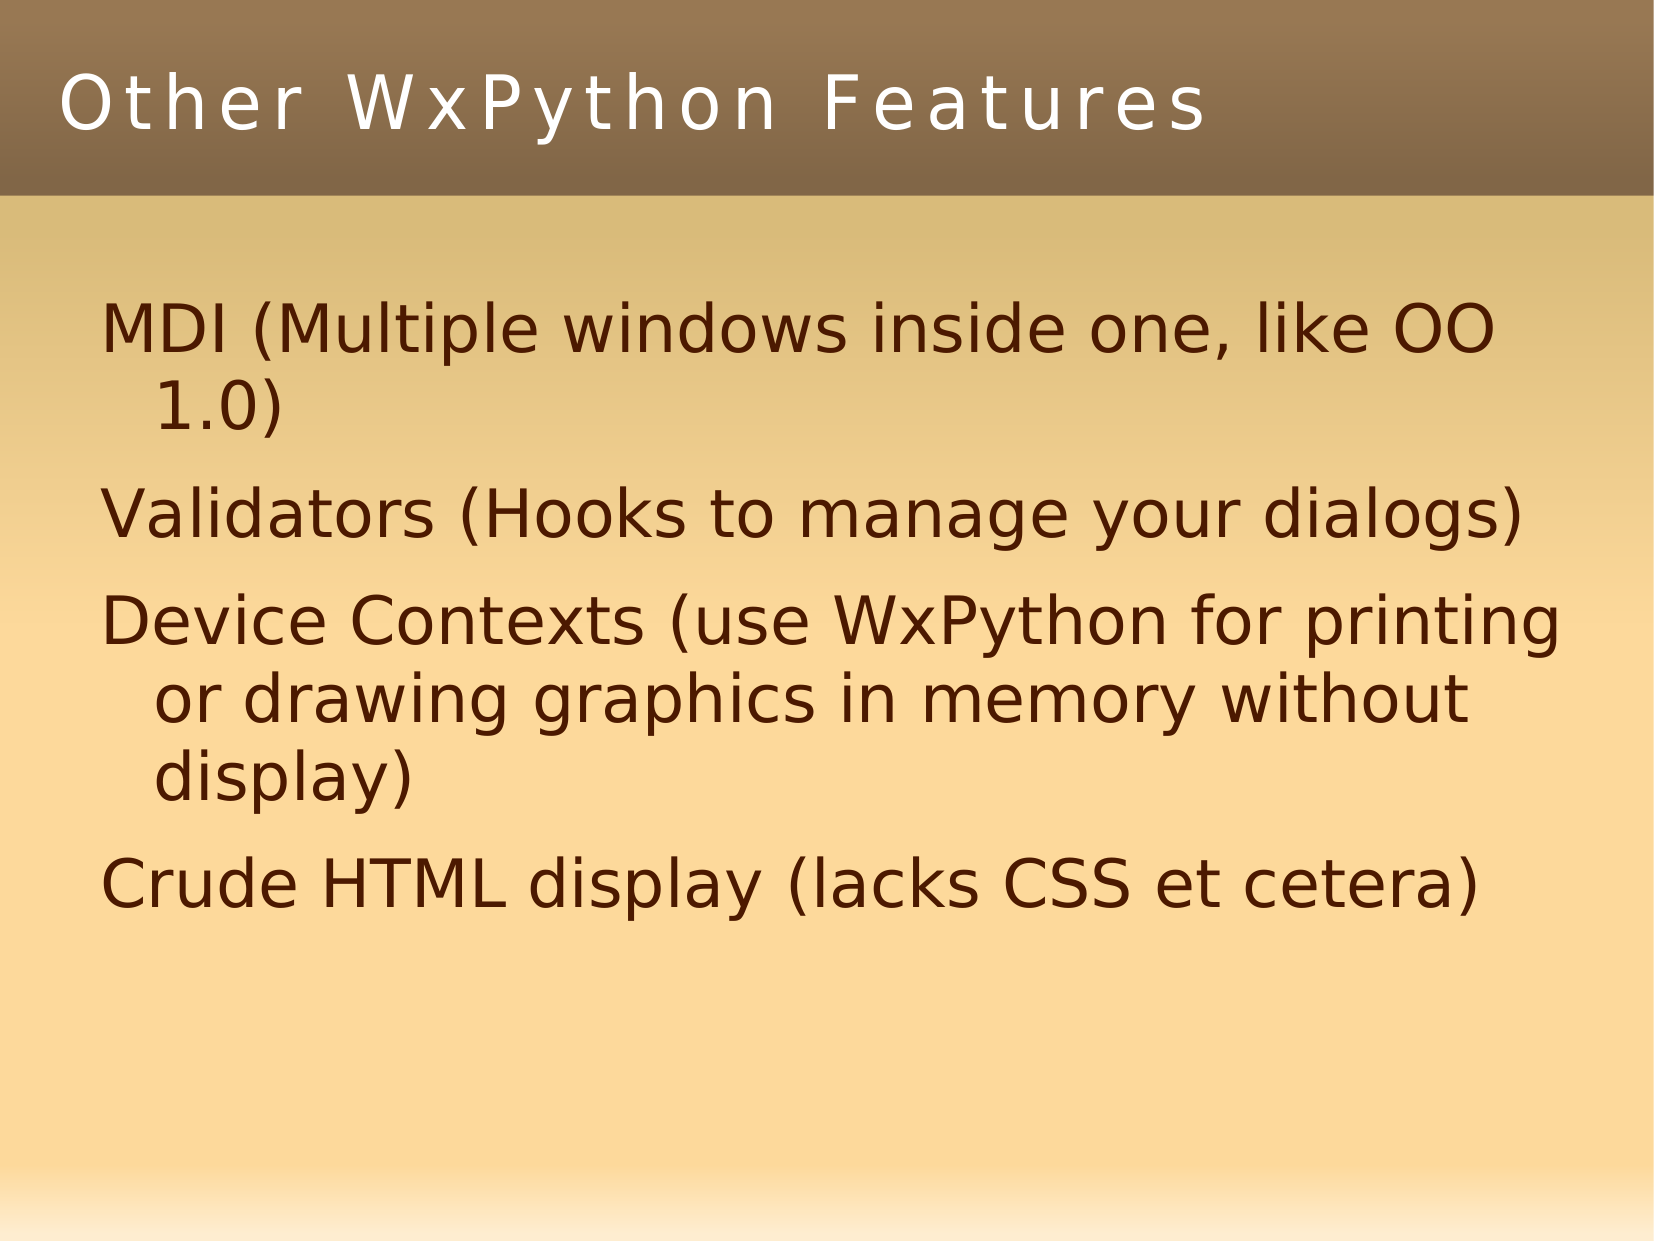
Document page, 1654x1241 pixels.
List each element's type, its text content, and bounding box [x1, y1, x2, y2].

picture [0, 0, 1654, 1241]
list MDI (Multiple windows inside one, like OO 1.0) Validators (Hooks to manage your dialogs) Device Contexts (use WxPython for printing or drawing graphics in memory without display) Crude HTML display (lacks CSS et cetera) [82, 290, 1571, 1109]
title Other WxPython Features [59, 29, 1595, 178]
